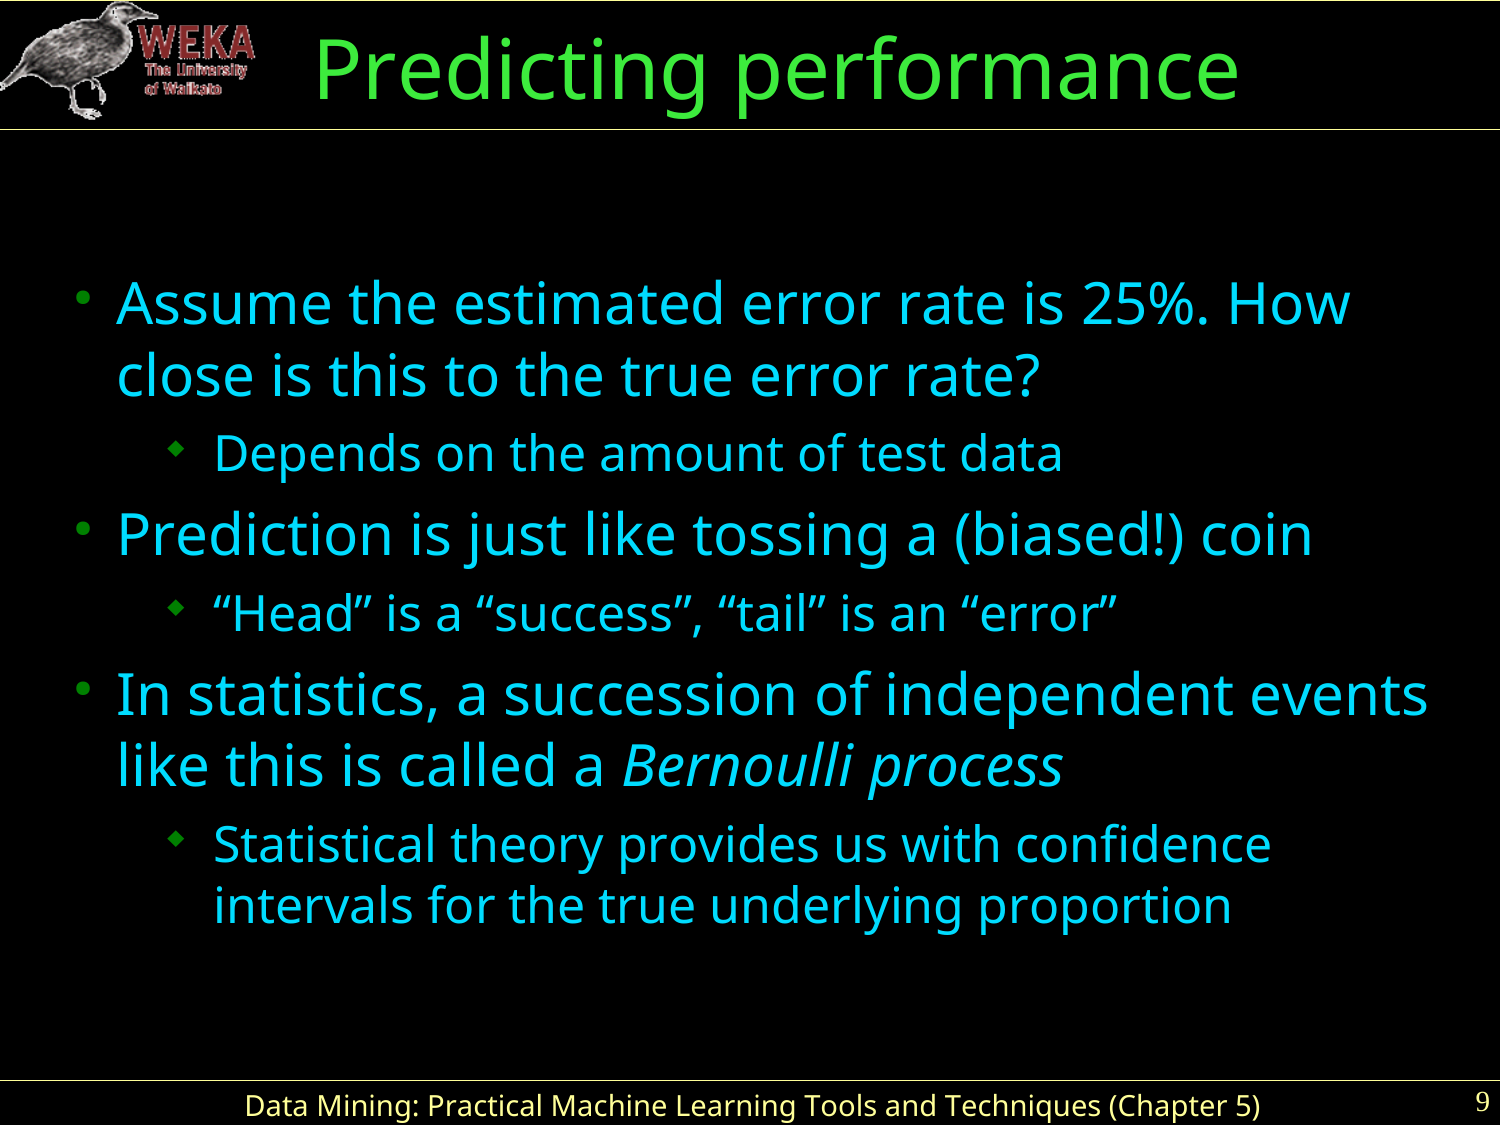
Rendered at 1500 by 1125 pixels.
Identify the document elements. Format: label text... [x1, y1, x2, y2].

picture [0, 1, 266, 129]
title Predicting performance [297, 0, 1500, 148]
text_box Assume the estimated error rate is 25%. How close is this to the true error rate? Depends on the amount of test data Prediction is just like tossing a (biased!) coin “Head” is a “success”, “tail” is an “error” In statistics, a succession of independent events like this is called a Bernoulli process Statistical theory provides us with confidence intervals for the true underlying proportion [59, 260, 1447, 936]
